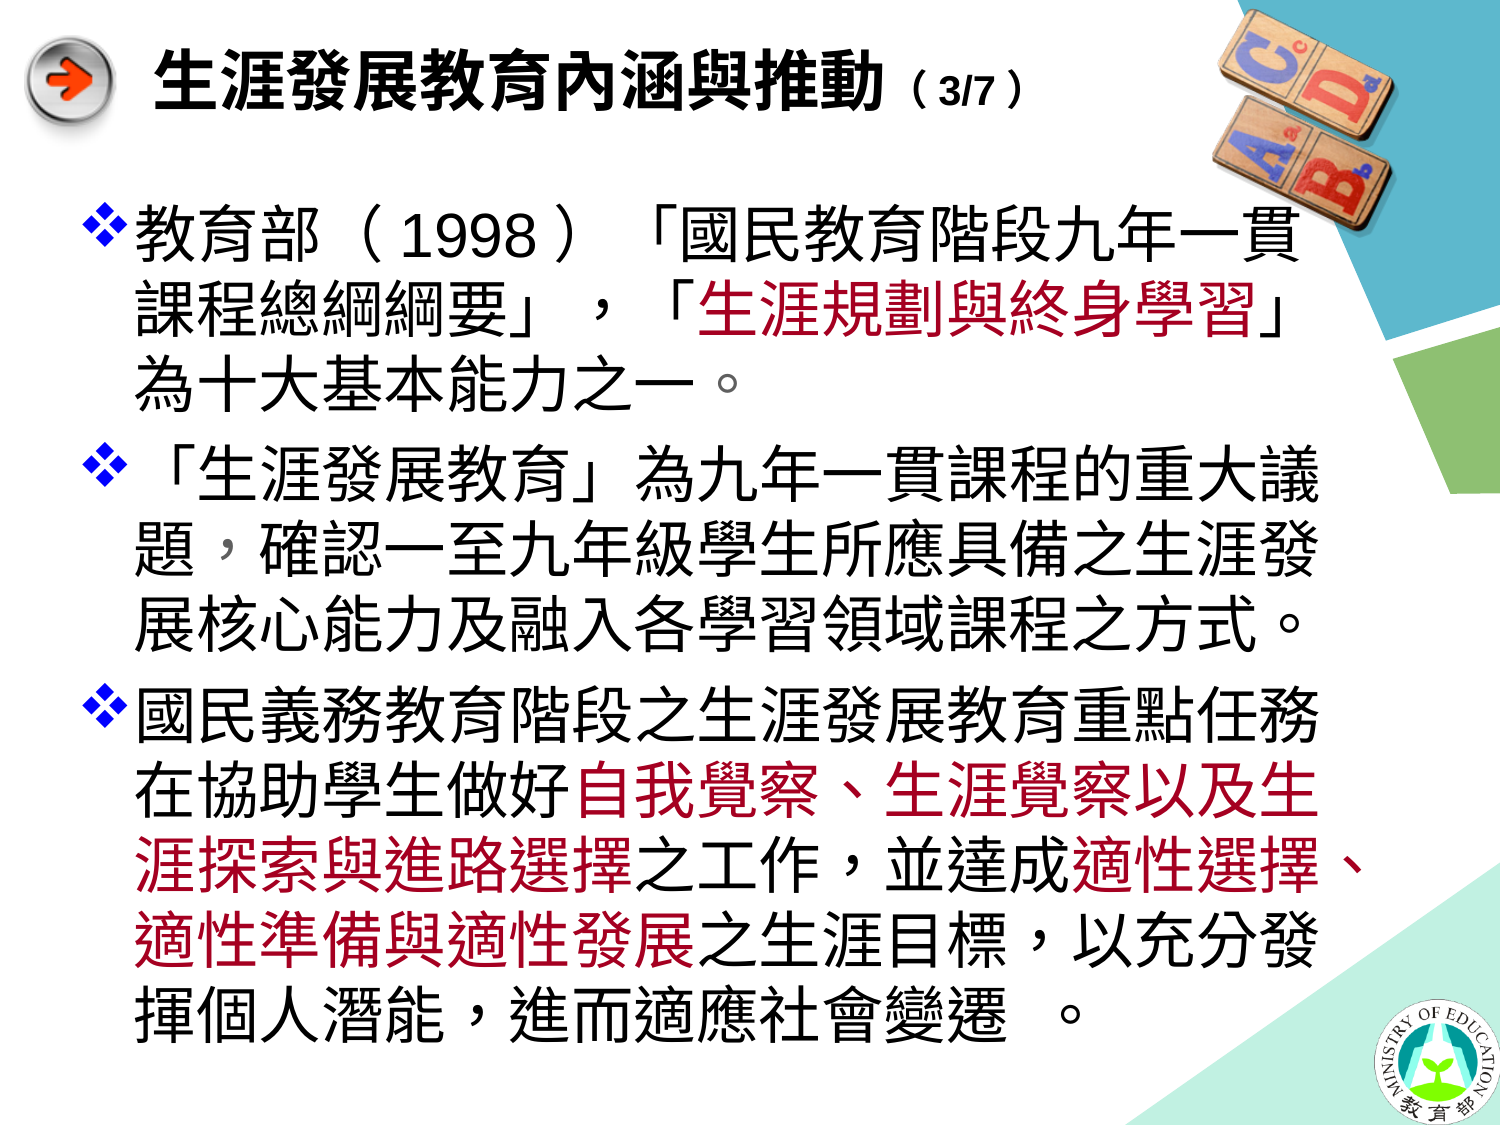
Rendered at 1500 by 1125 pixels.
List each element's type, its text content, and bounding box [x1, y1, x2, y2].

list 教育部（1998）「國民教育階段九年一貫課程總綱綱要」，「生涯規劃與終身學習」為十大基本能力之一。 「生涯發展教育」為九年一貫課程的重大議題，確認一至九年級學生所應具備之生涯發展核心能力及融入各學習領域課程之方式。 國民義務教育階段之生涯發展教育重點任務在協助學生做好自我覺察、生涯覺察以及生涯探索與進路選擇之工作，並達成適性選擇、適性準備與適性發展之生涯目標，以充分發揮個人潛能，進而適應社會變遷 。 [62, 187, 1338, 1101]
title 生涯發展教育內涵與推動（3/7） [137, 32, 1163, 126]
picture [1212, 8, 1399, 238]
picture [1374, 999, 1500, 1125]
picture [24, 35, 118, 150]
